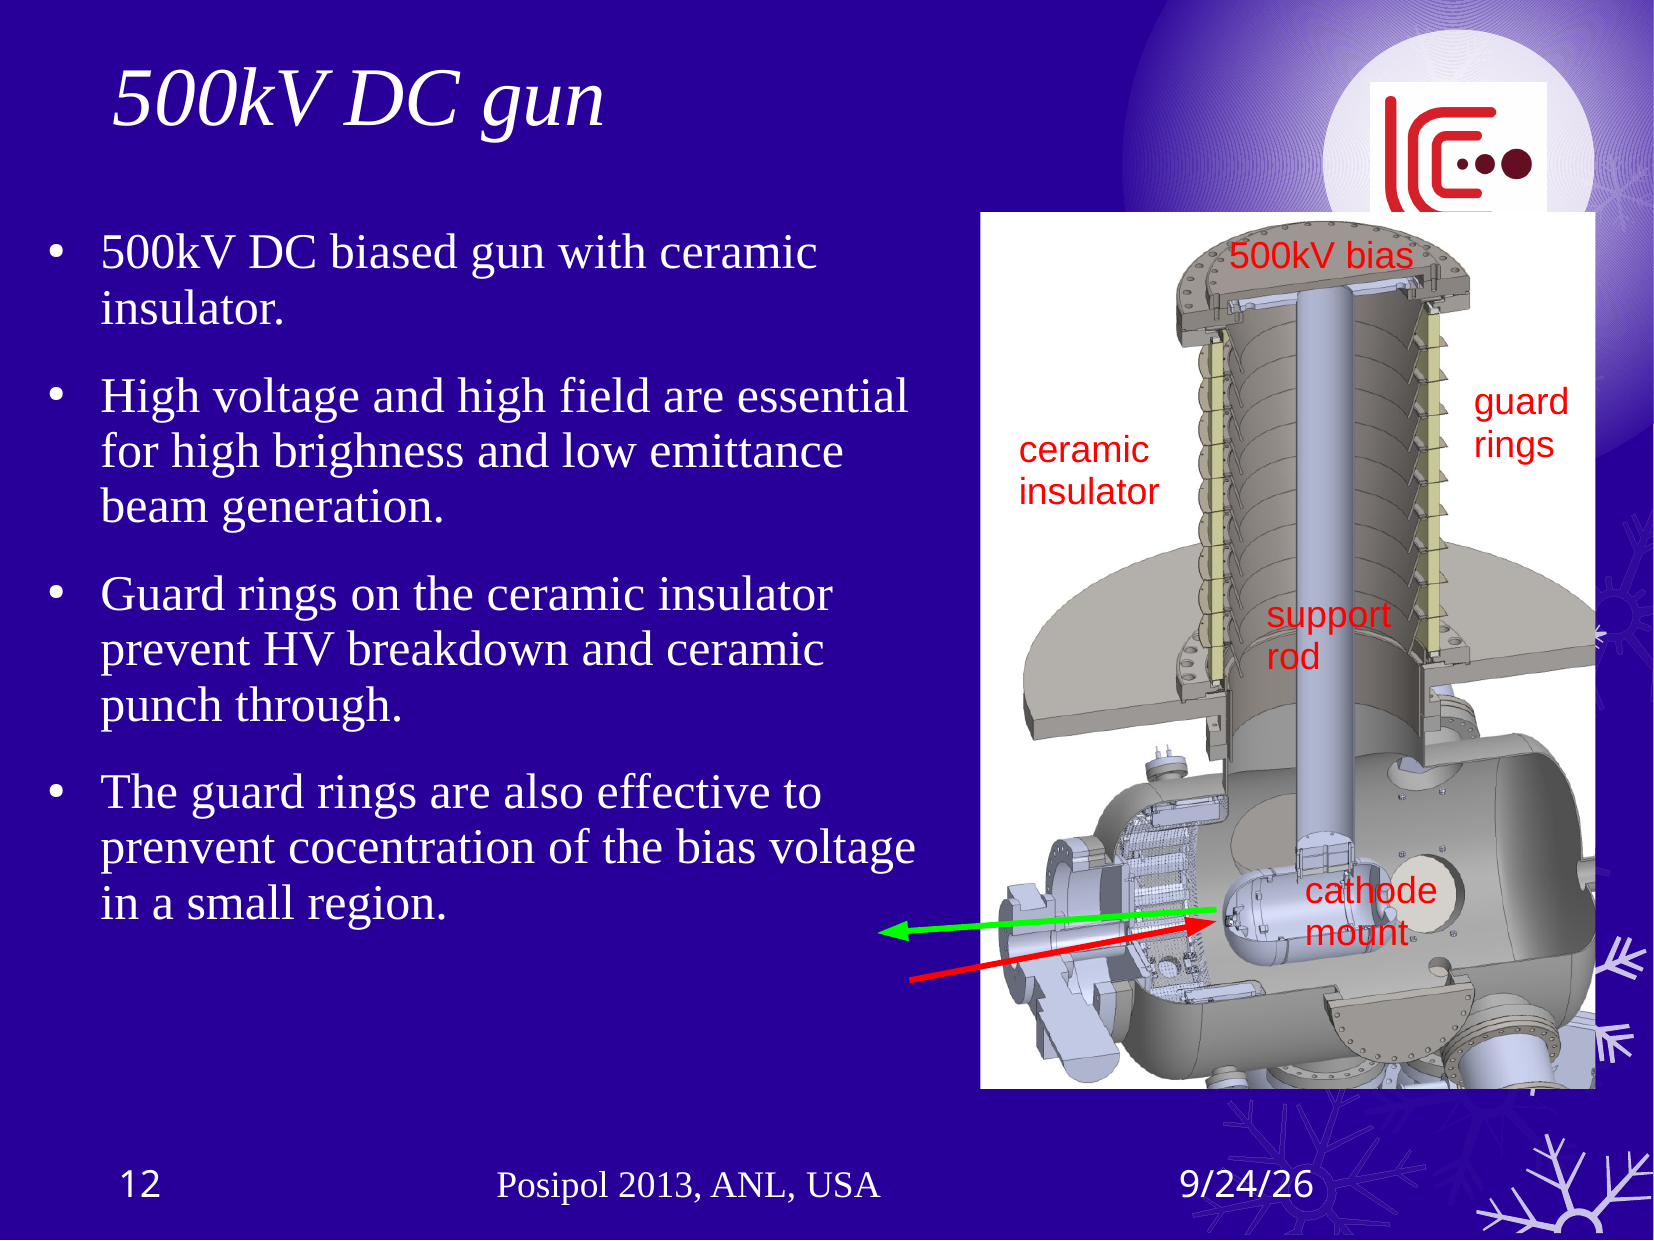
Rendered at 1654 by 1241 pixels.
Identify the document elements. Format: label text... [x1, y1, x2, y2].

text_box guard rings [1459, 373, 1585, 473]
picture [980, 82, 1596, 1089]
text_box cathode mount [1290, 862, 1453, 962]
text_box ceramic insulator [1003, 420, 1175, 520]
text_box support rod [1251, 586, 1407, 686]
list 500kV DC biased gun with ceramic insulator. High voltage and high field are essential for high brighness and low emittance beam generation. Guard rings on the ceramic insulator prevent HV breakdown and ceramic punch through. The guard rings are also effective to prenvent cocentration of the bias voltage in a small region. [29, 224, 951, 1111]
title 500kV DC gun [112, 0, 1400, 231]
text_box 500kV bias [1214, 226, 1430, 284]
